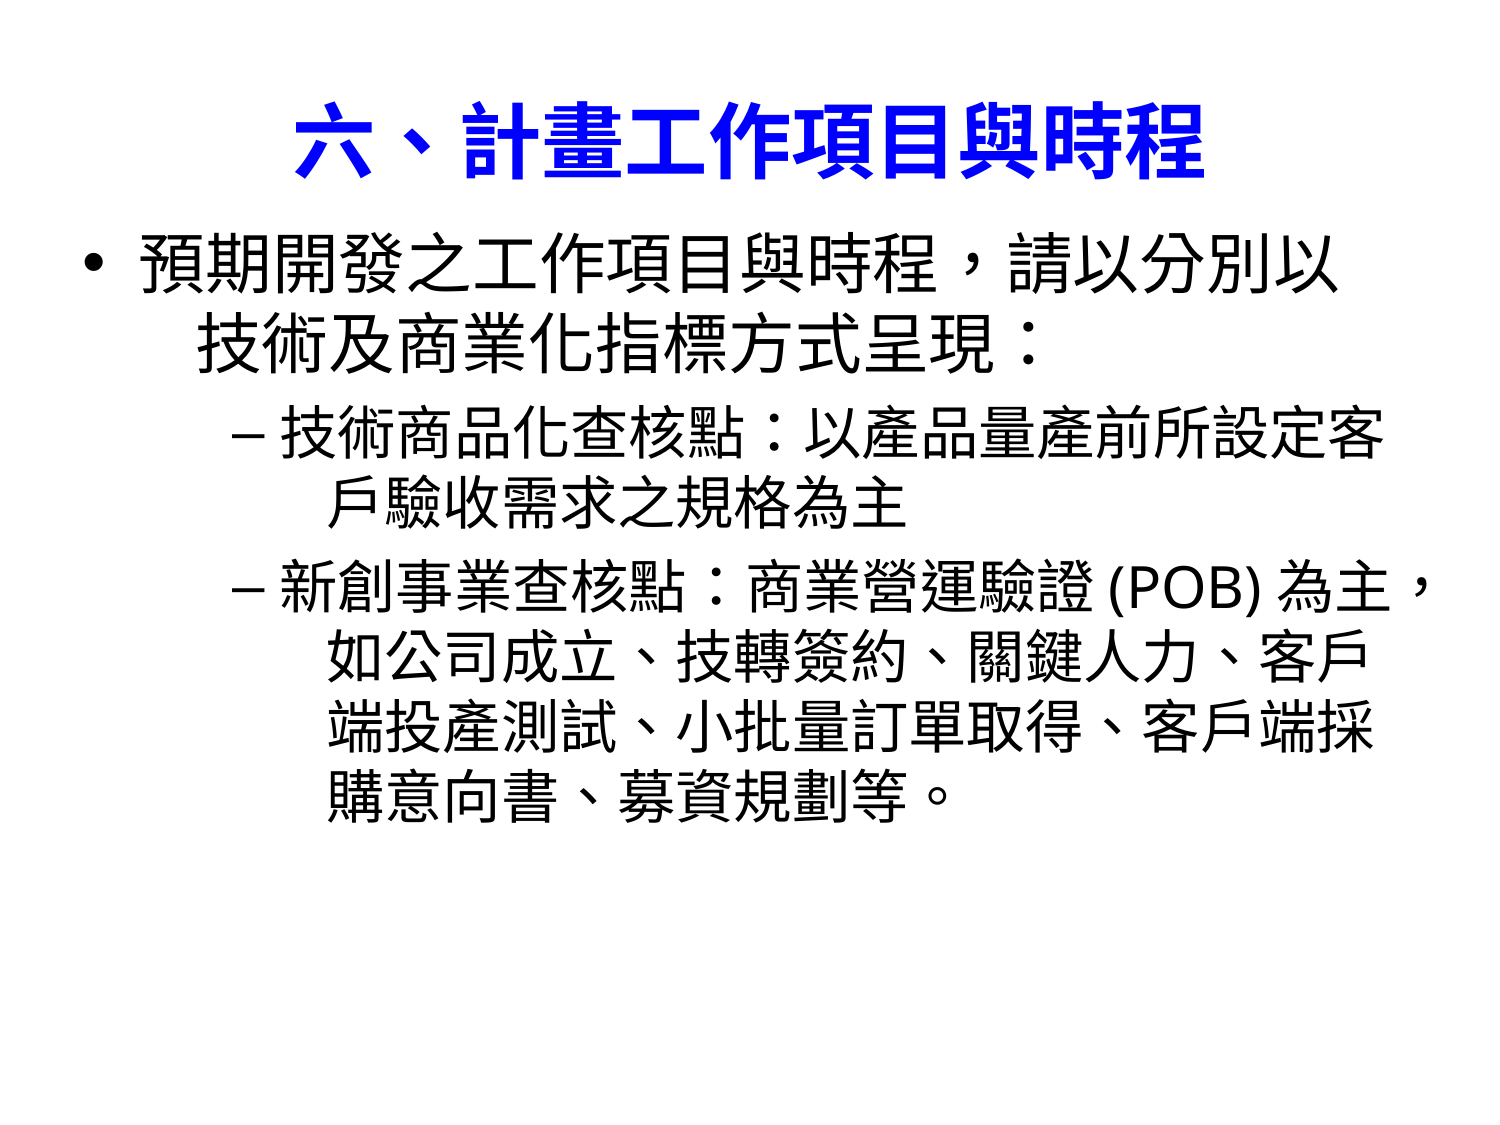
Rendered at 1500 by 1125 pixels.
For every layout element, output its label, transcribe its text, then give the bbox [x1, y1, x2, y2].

text_box 預期開發之工作項目與時程，請以分別以技術及商業化指標方式呈現： 技術商品化查核點：以產品量產前所設定客戶驗收需求之規格為主 新創事業查核點：商業營運驗證(POB)為主，如公司成立、技轉簽約、關鍵人力、客戶端投產測試、小批量訂單取得、客戶端採購意向書、募資規劃等。 [67, 213, 1418, 957]
title 六、計畫工作項目與時程 [72, 12, 1423, 201]
